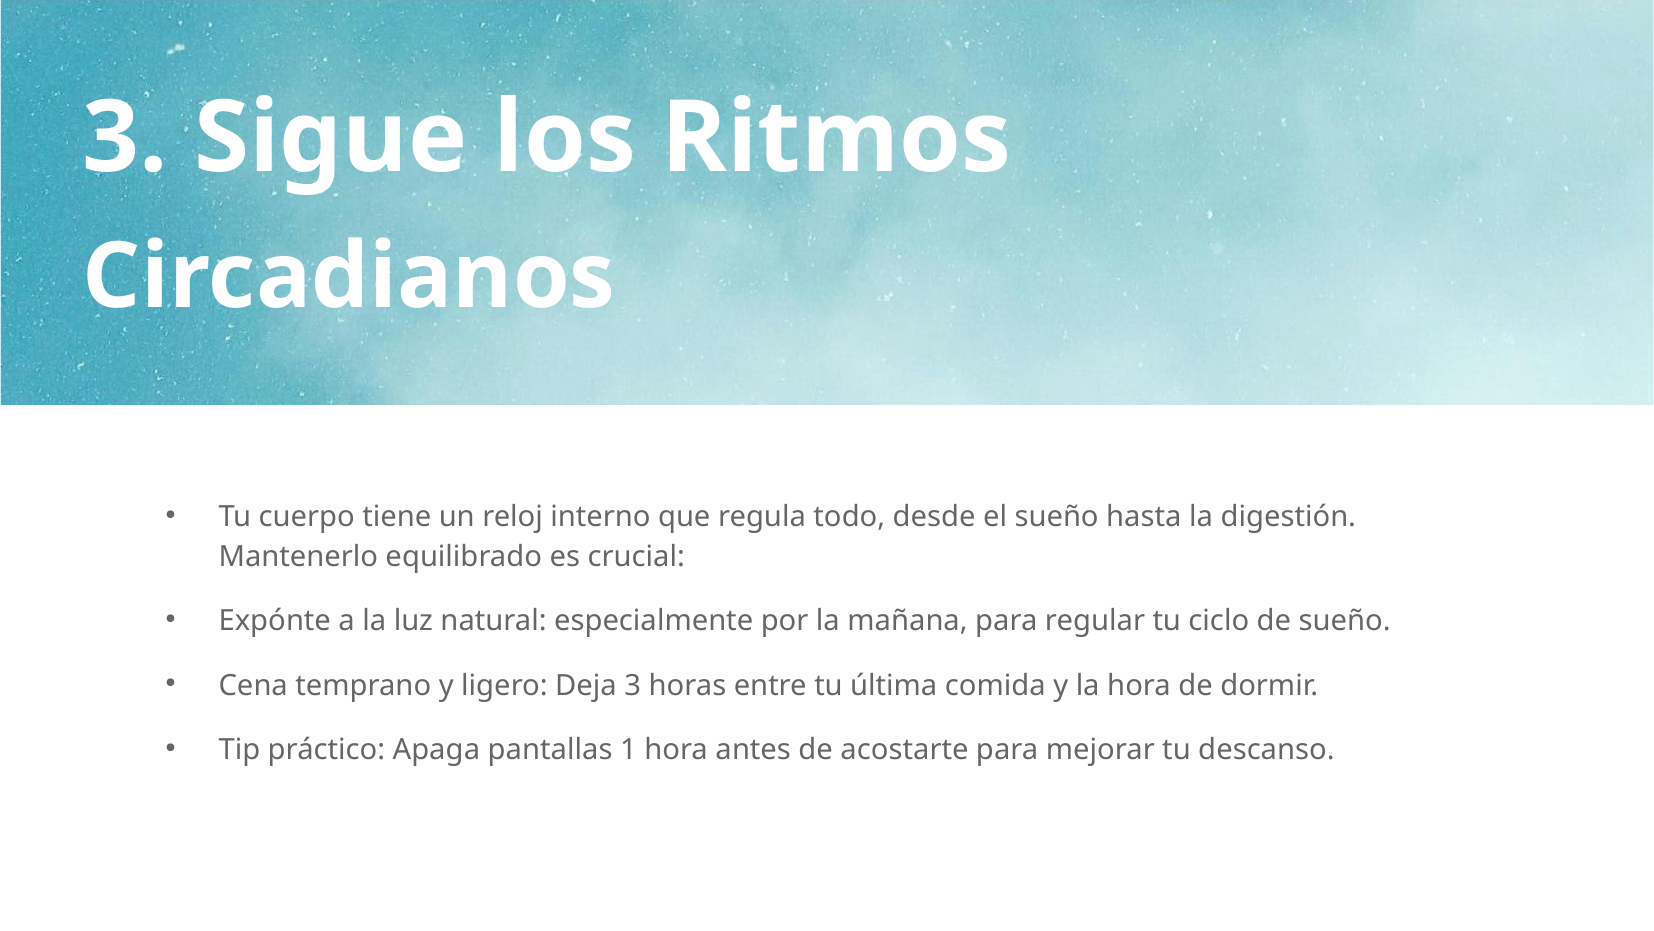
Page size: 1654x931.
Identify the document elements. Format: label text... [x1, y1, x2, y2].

picture [2, 1, 1653, 405]
title 3. Sigue los Ritmos Circadianos [82, 53, 1571, 349]
list Tu cuerpo tiene un reloj interno que regula todo, desde el sueño hasta la digestión. Mantenerlo equilibrado es crucial: Expónte a la luz natural: especialmente por la mañana, para regular tu ciclo de sueño. Cena temprano y ligero: Deja 3 horas entre tu última comida y la hora de dormir. Tip práctico: Apaga pantallas 1 hora antes de acostarte para mejorar tu descanso. [147, 413, 1477, 857]
